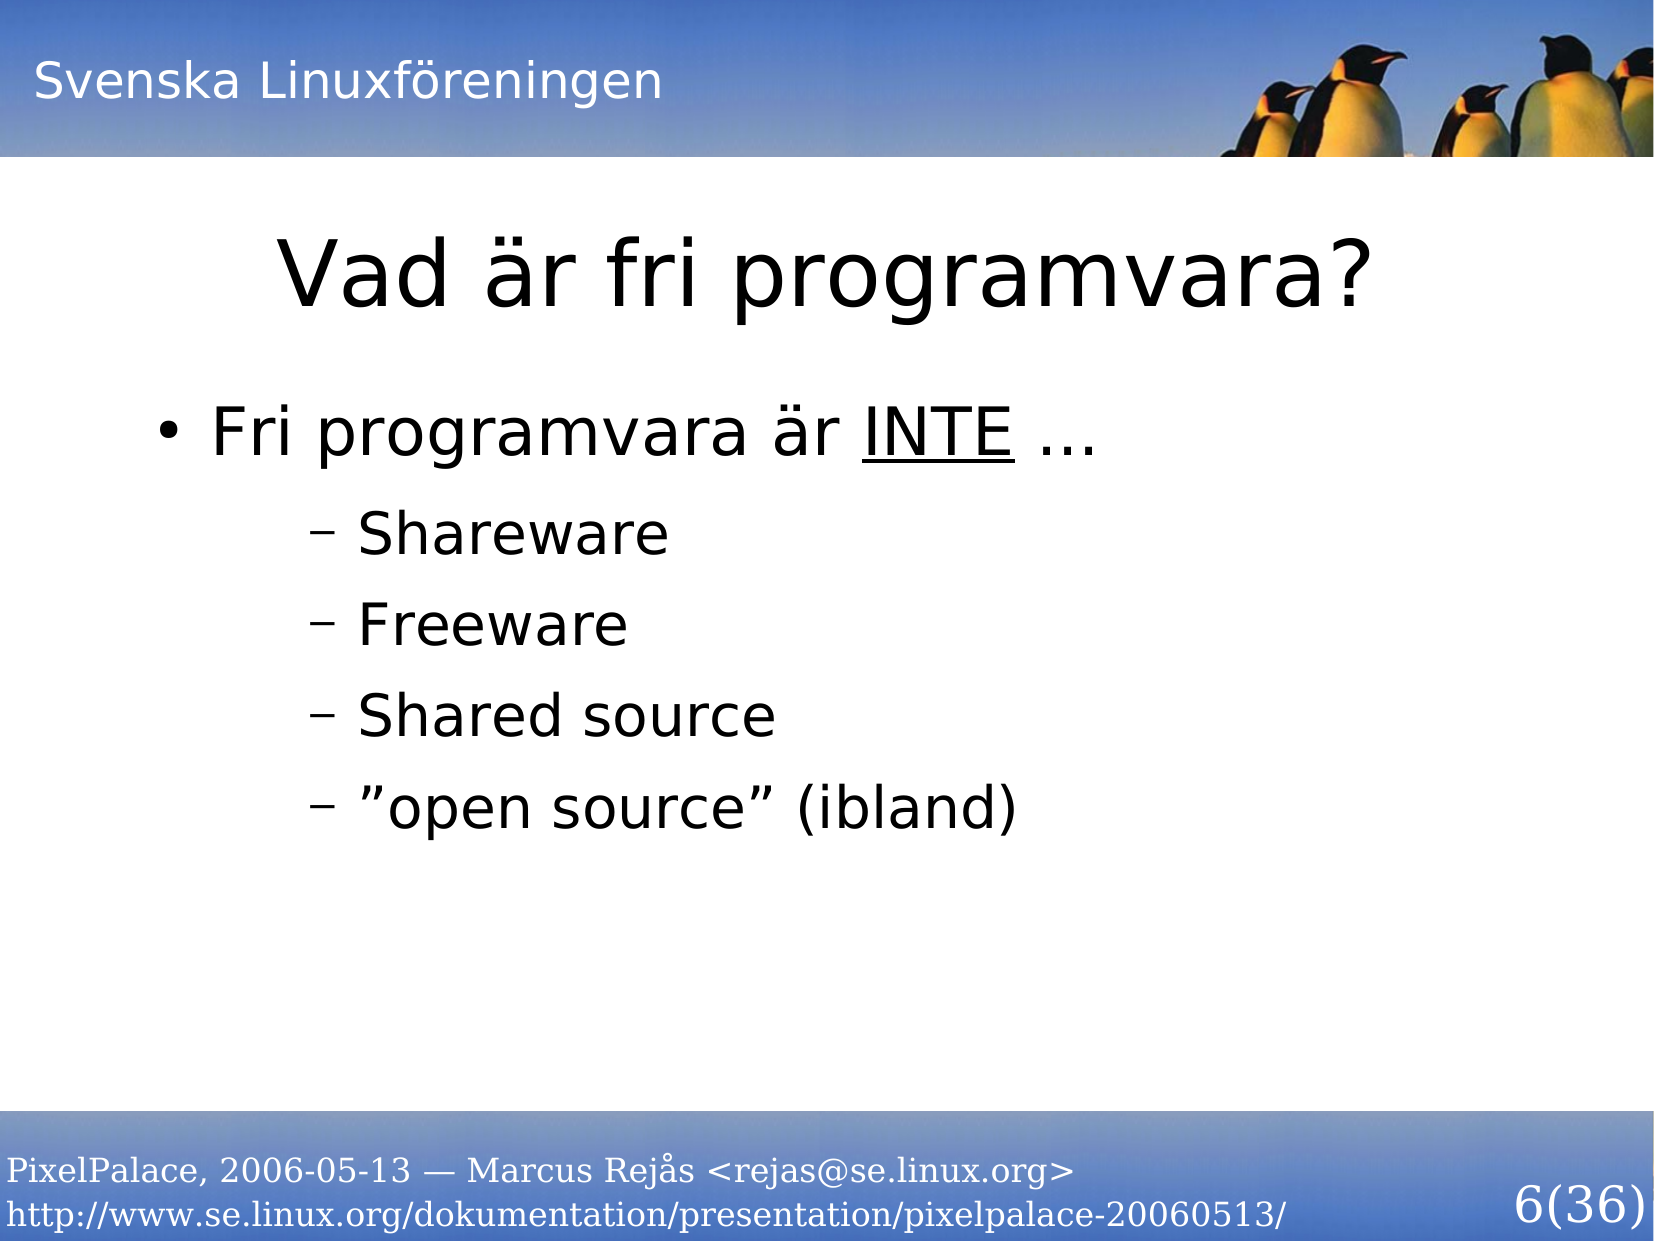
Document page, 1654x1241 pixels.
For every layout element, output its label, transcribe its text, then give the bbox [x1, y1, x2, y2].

picture [0, 0, 1654, 157]
title Vad är fri programvara? [123, 160, 1537, 389]
picture [0, 1111, 1654, 1241]
list Fri programvara är INTE ... Shareware Freeware Shared source ”open source” (ibland) [121, 392, 1534, 1092]
